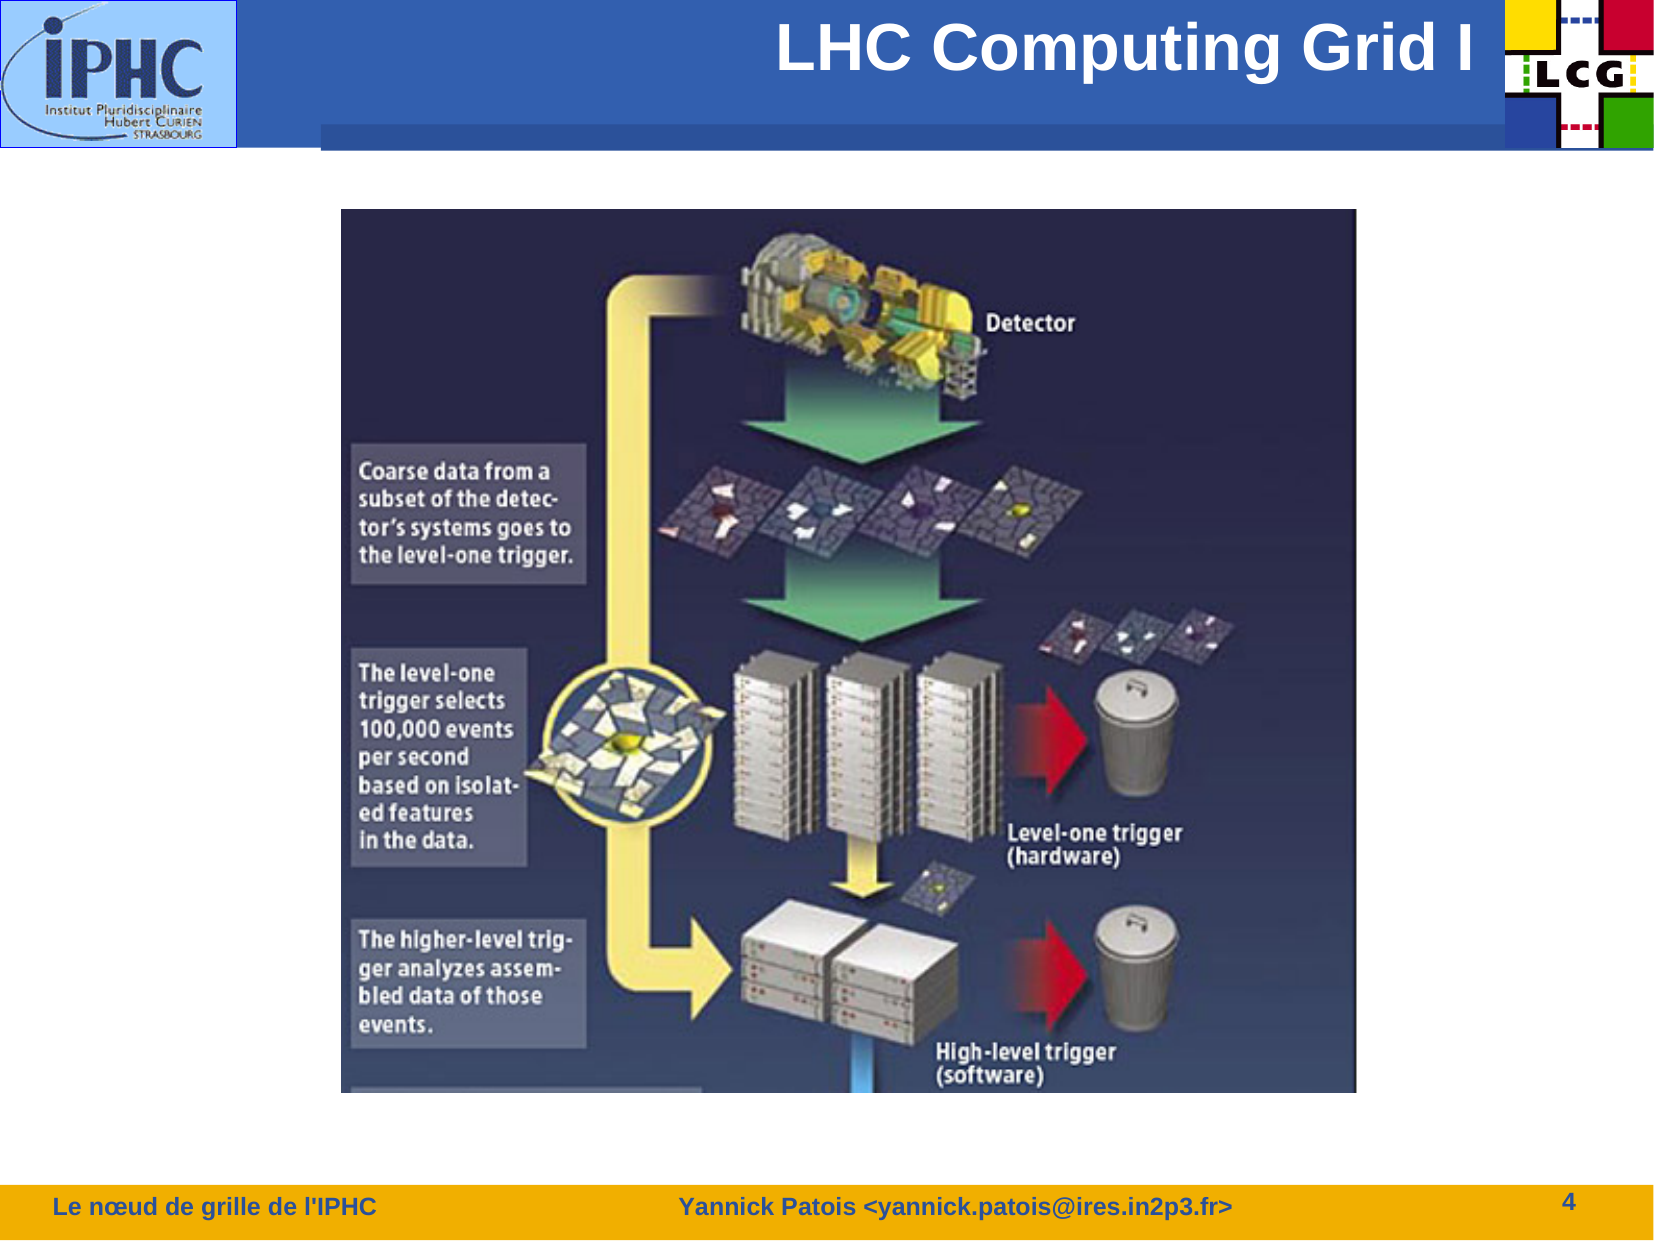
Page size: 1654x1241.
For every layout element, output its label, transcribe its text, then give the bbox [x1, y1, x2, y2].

picture [341, 209, 1359, 1093]
title LHC Computing Grid I [236, 0, 1477, 98]
picture [0, 0, 204, 141]
